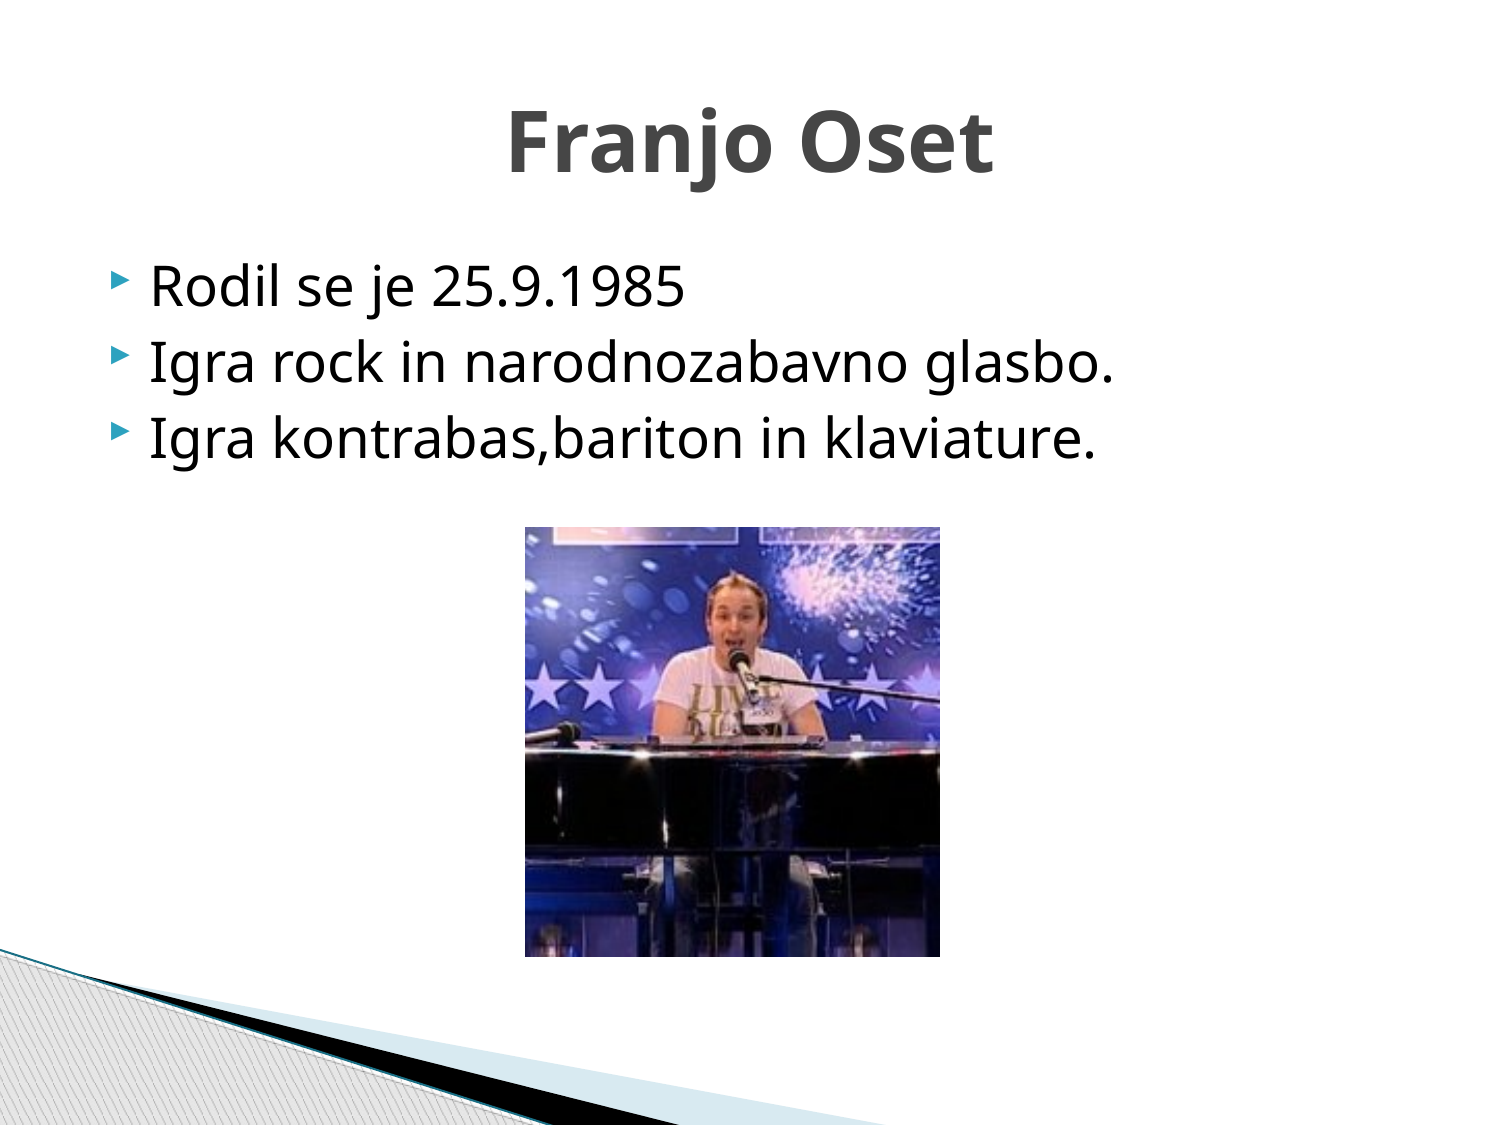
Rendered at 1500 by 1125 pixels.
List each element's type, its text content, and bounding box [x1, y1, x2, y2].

picture [525, 527, 940, 957]
title Franjo Oset [75, 45, 1425, 233]
list Rodil se je 25.9.1985 Igra rock in narodnozabavno glasbo. Igra kontrabas,bariton in klaviature. [75, 242, 1425, 986]
